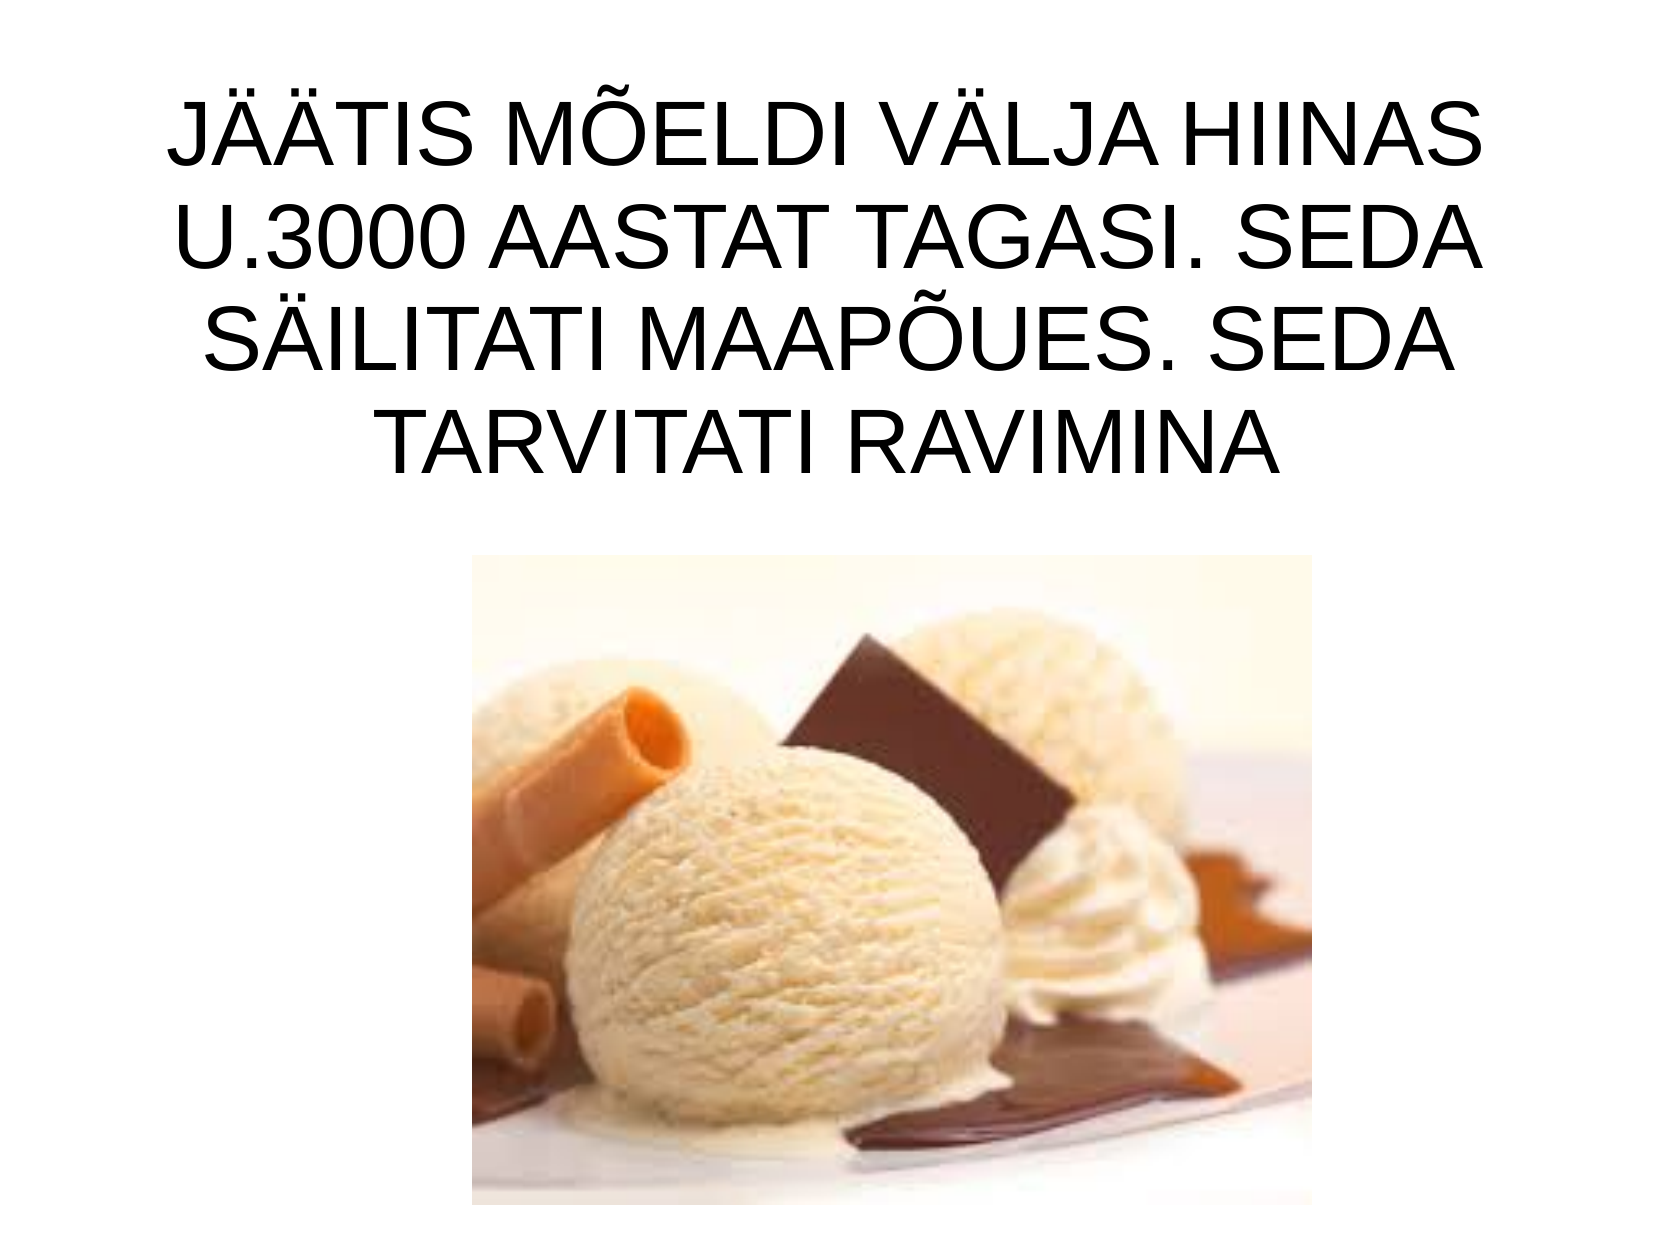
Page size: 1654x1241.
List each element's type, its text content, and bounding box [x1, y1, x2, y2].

picture [472, 555, 1312, 1205]
title JÄÄTIS MÕELDI VÄLJA HIINAS U.3000 AASTAT TAGASI. SEDA SÄILITATI MAAPÕUES. SEDA TARVITATI RAVIMINA [82, 82, 1571, 493]
